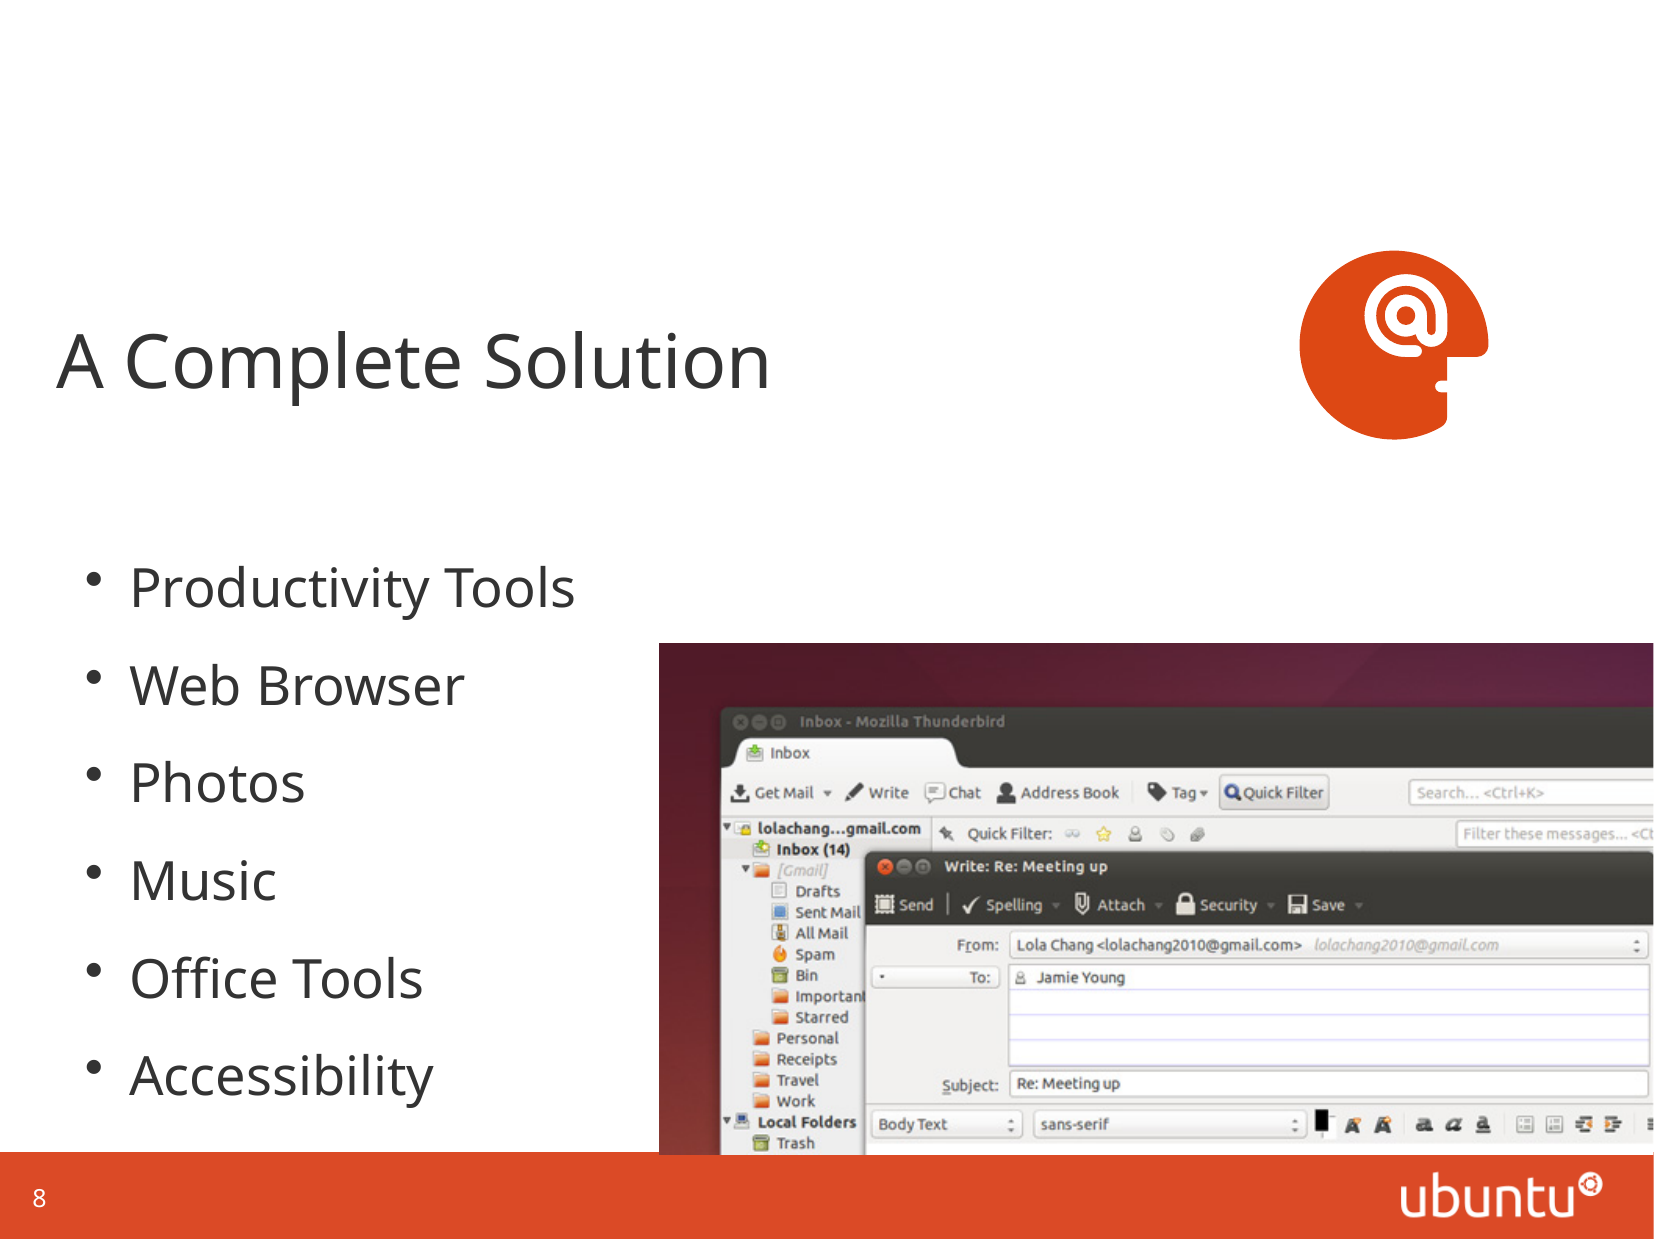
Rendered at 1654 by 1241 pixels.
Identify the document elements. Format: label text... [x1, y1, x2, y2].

picture [0, 1152, 76, 1239]
picture [1275, 226, 1513, 464]
title A Complete Solution [56, 130, 1596, 587]
list Productivity Tools Web Browser Photos Music Office Tools Accessibility [76, 512, 1588, 1241]
picture [659, 643, 1654, 1239]
